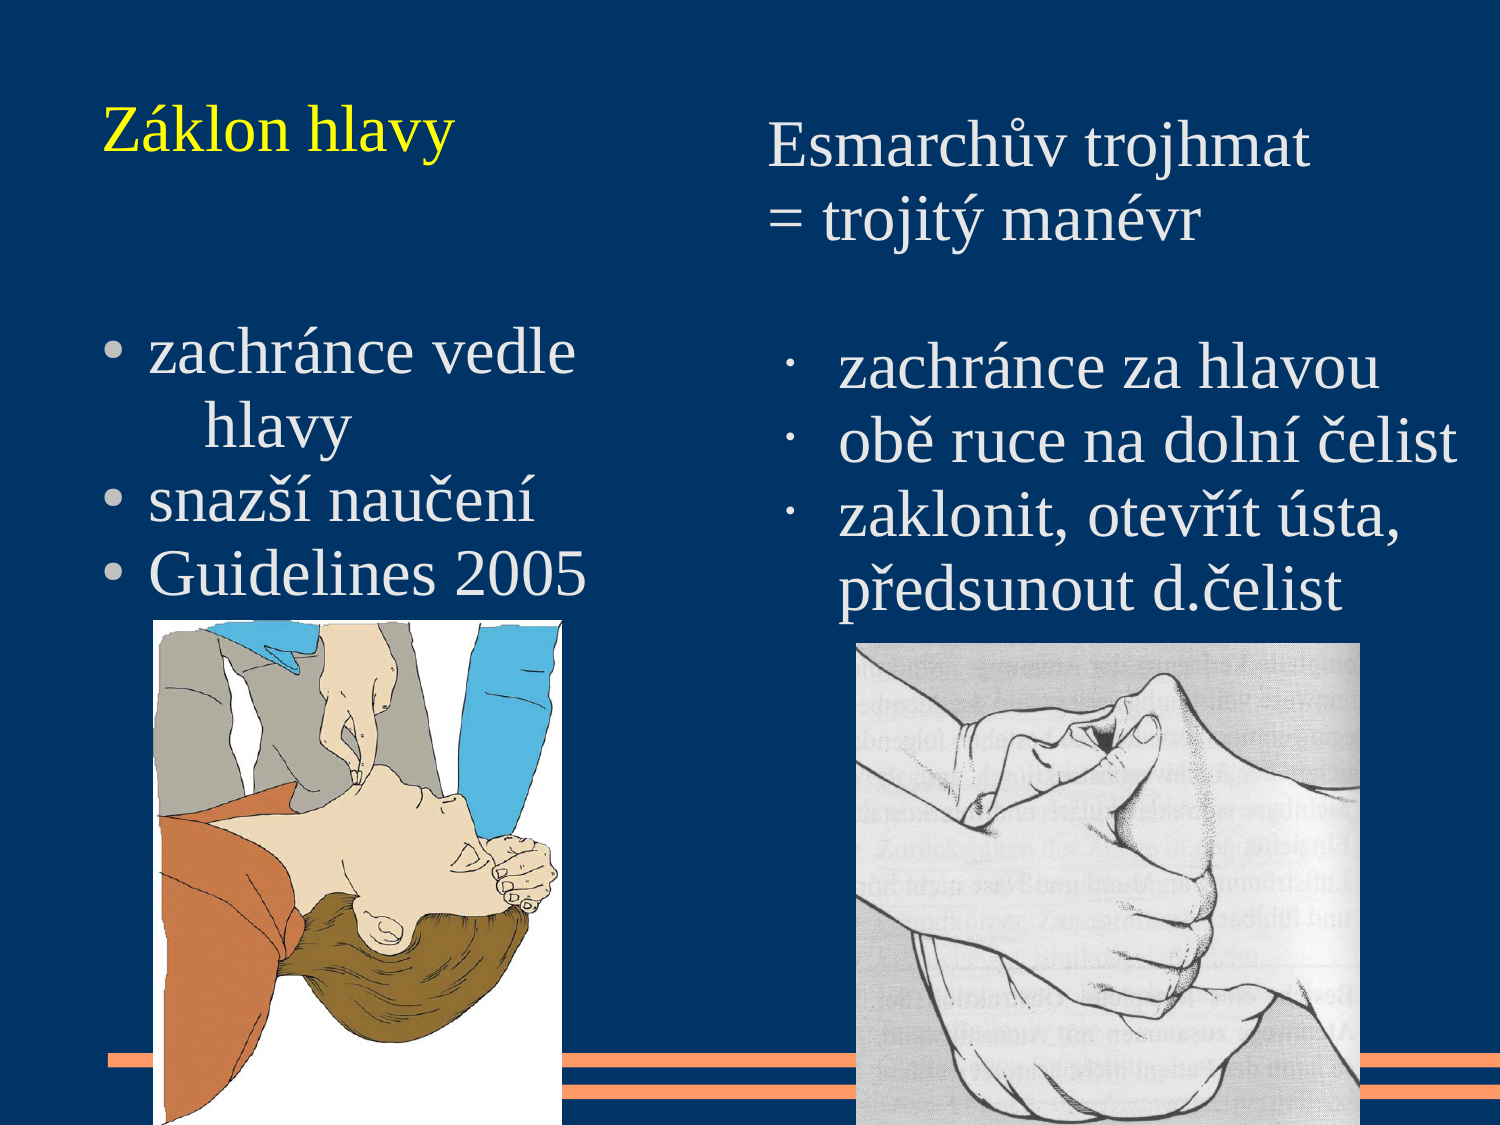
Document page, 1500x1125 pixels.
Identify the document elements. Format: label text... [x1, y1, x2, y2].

list Záklon hlavy zachránce vedle hlavy snazší naučení Guidelines 2005 [101, 92, 739, 617]
picture [856, 827, 1360, 1125]
picture [153, 620, 562, 1125]
list Esmarchův trojhmat = trojitý manévr zachránce za hlavou obě ruce na dolní čelist zaklonit, otevřít ústa, předsunout d.čelist [767, 106, 1500, 827]
